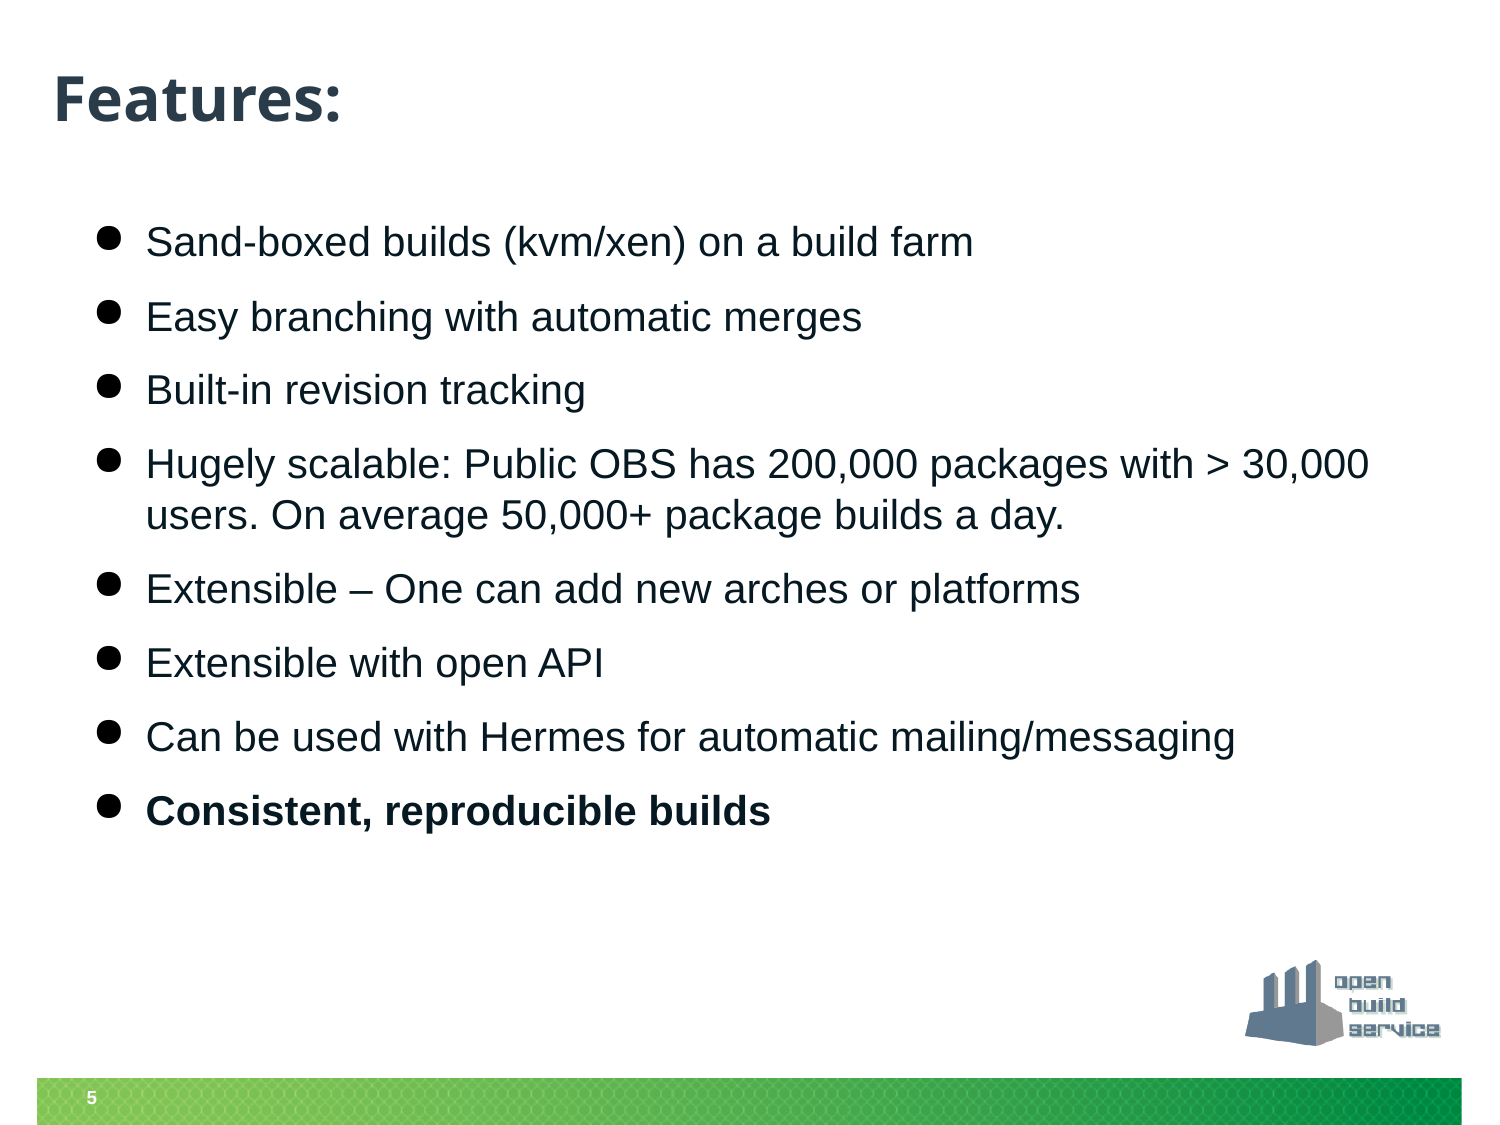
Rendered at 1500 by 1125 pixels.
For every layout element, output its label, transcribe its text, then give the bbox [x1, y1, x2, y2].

picture [1245, 960, 1441, 1046]
picture [37, 1078, 1462, 1125]
list Sand-boxed builds (kvm/xen) on a build farm Easy branching with automatic merges Built-in revision tracking Hugely scalable: Public OBS has 200,000 packages with > 30,000 users. On average 50,000+ package builds a day. Extensible – One can add new arches or platforms Extensible with open API Can be used with Hermes for automatic mailing/messaging Consistent, reproducible builds [60, 157, 1410, 901]
title Features: [37, 51, 1388, 209]
